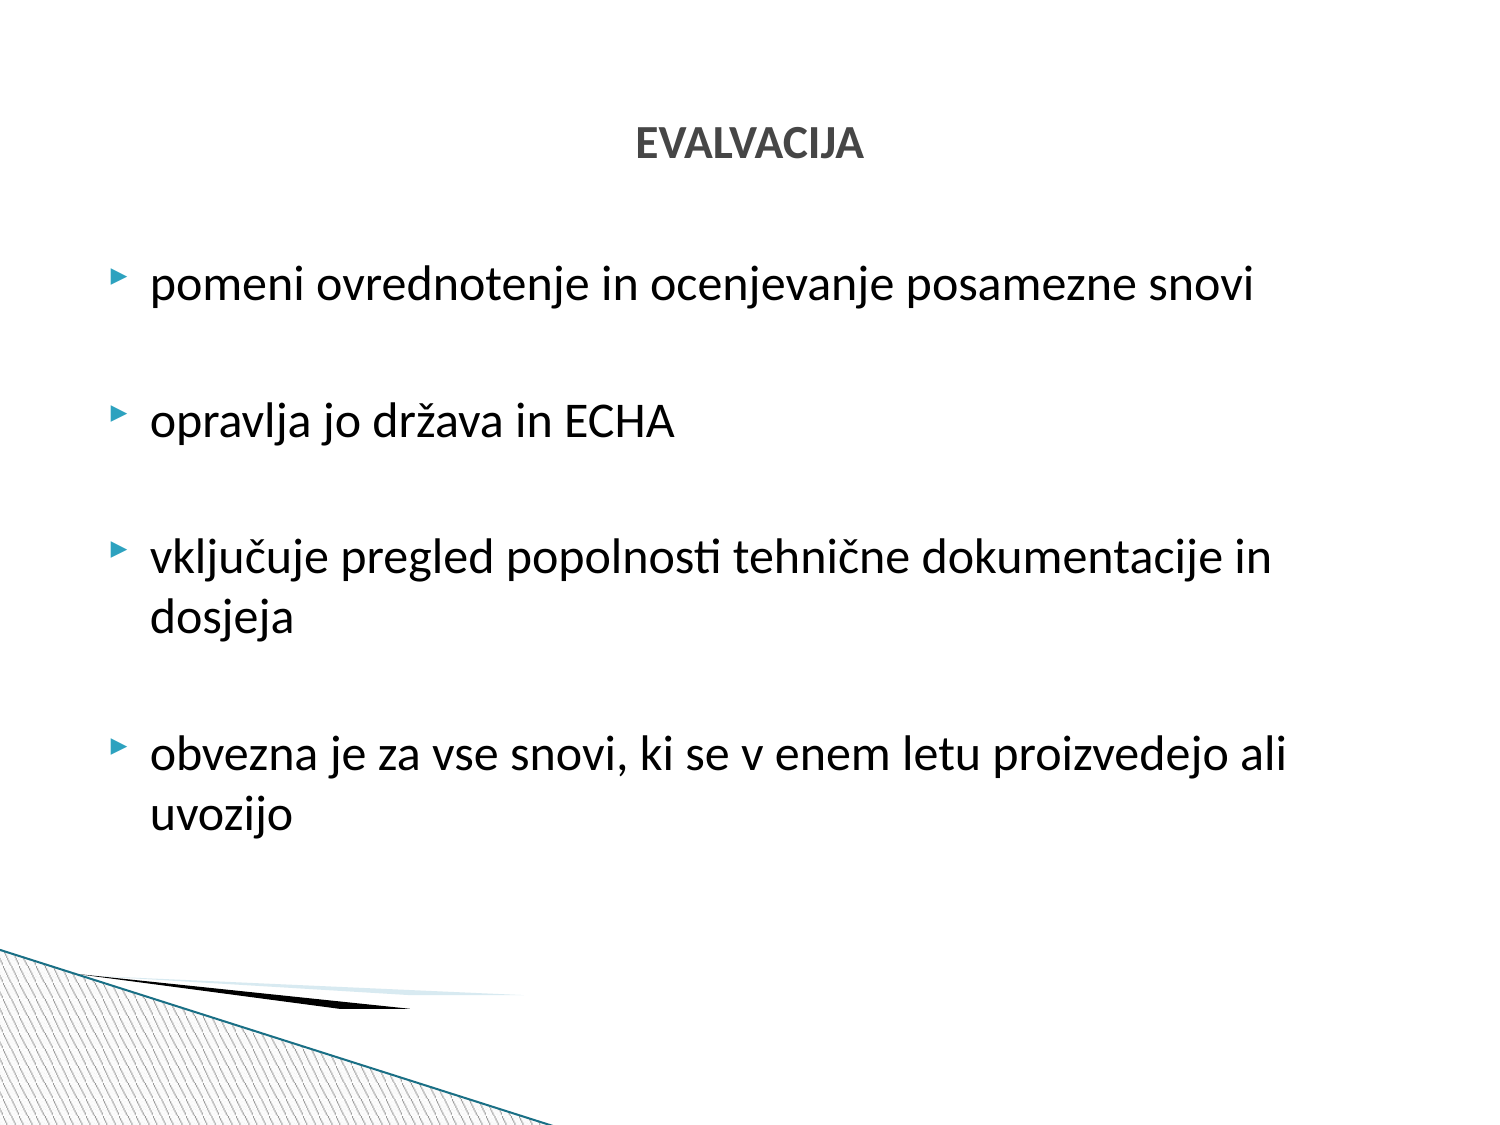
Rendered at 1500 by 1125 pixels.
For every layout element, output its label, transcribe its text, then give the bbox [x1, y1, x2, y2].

list pomeni ovrednotenje in ocenjevanje posamezne snovi opravlja jo država in ECHA vključuje pregled popolnosti tehnične dokumentacije in dosjeja obvezna je za vse snovi, ki se v enem letu proizvedejo ali uvozijo [75, 243, 1425, 986]
picture [0, 952, 543, 1125]
title EVALVACIJA [75, 45, 1425, 233]
